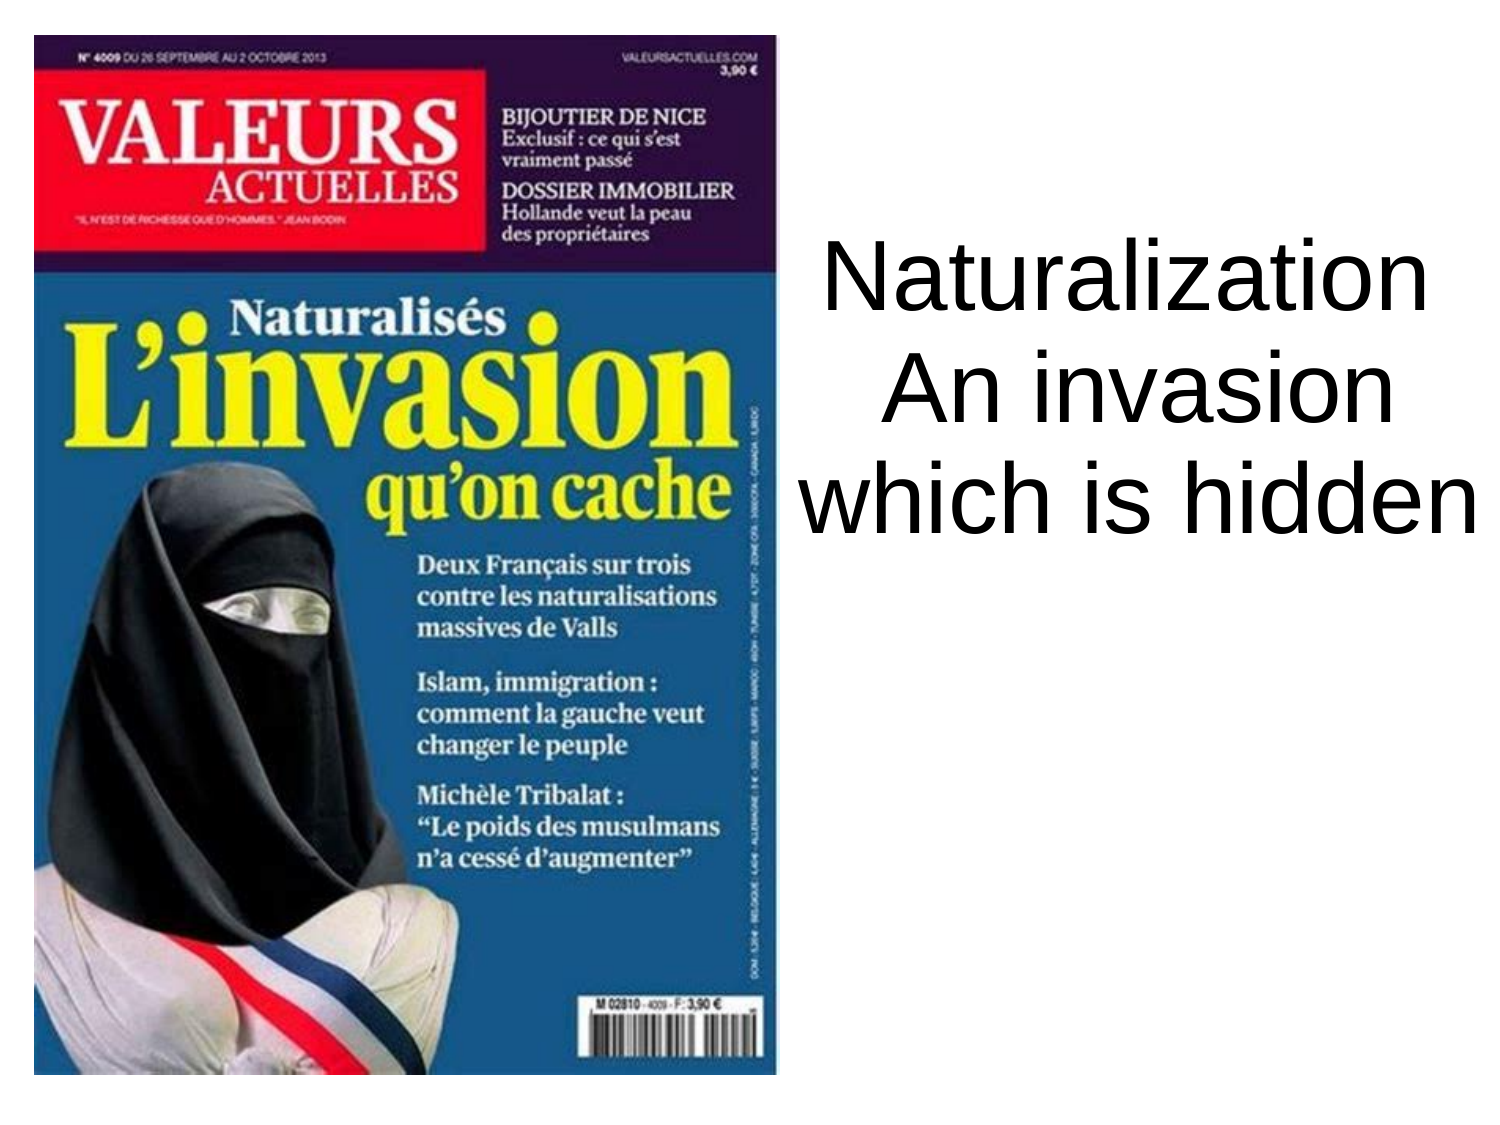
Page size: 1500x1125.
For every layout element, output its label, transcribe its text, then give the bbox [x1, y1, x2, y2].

text_box Naturalization An invasion which is hidden [779, 212, 1500, 741]
picture [34, 35, 780, 1075]
